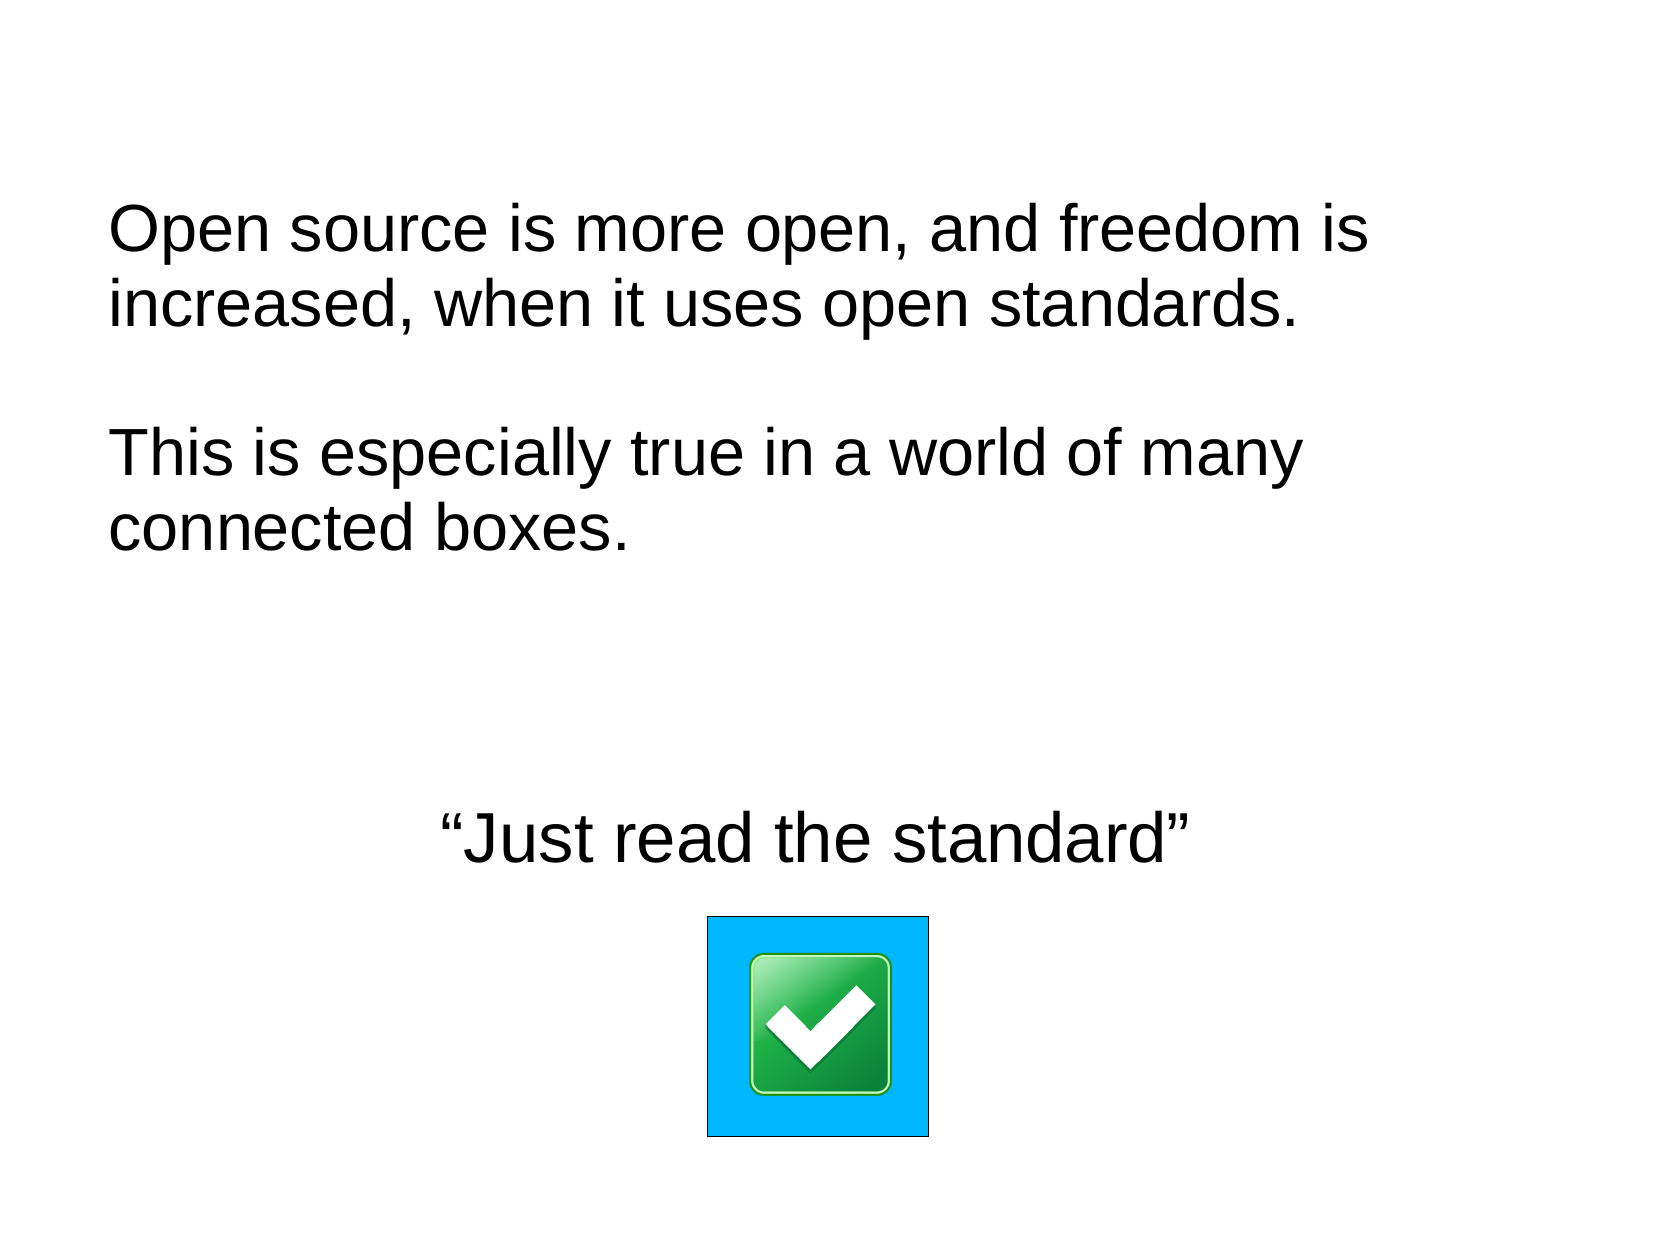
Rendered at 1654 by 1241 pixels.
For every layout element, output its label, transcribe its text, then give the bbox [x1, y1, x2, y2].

text_box “Just read the standard” [440, 798, 1194, 877]
picture [750, 954, 891, 1095]
text_box Open source is more open, and freedom is increased, when it uses open standards. This is especially true in a world of many connected boxes. [108, 190, 1616, 575]
